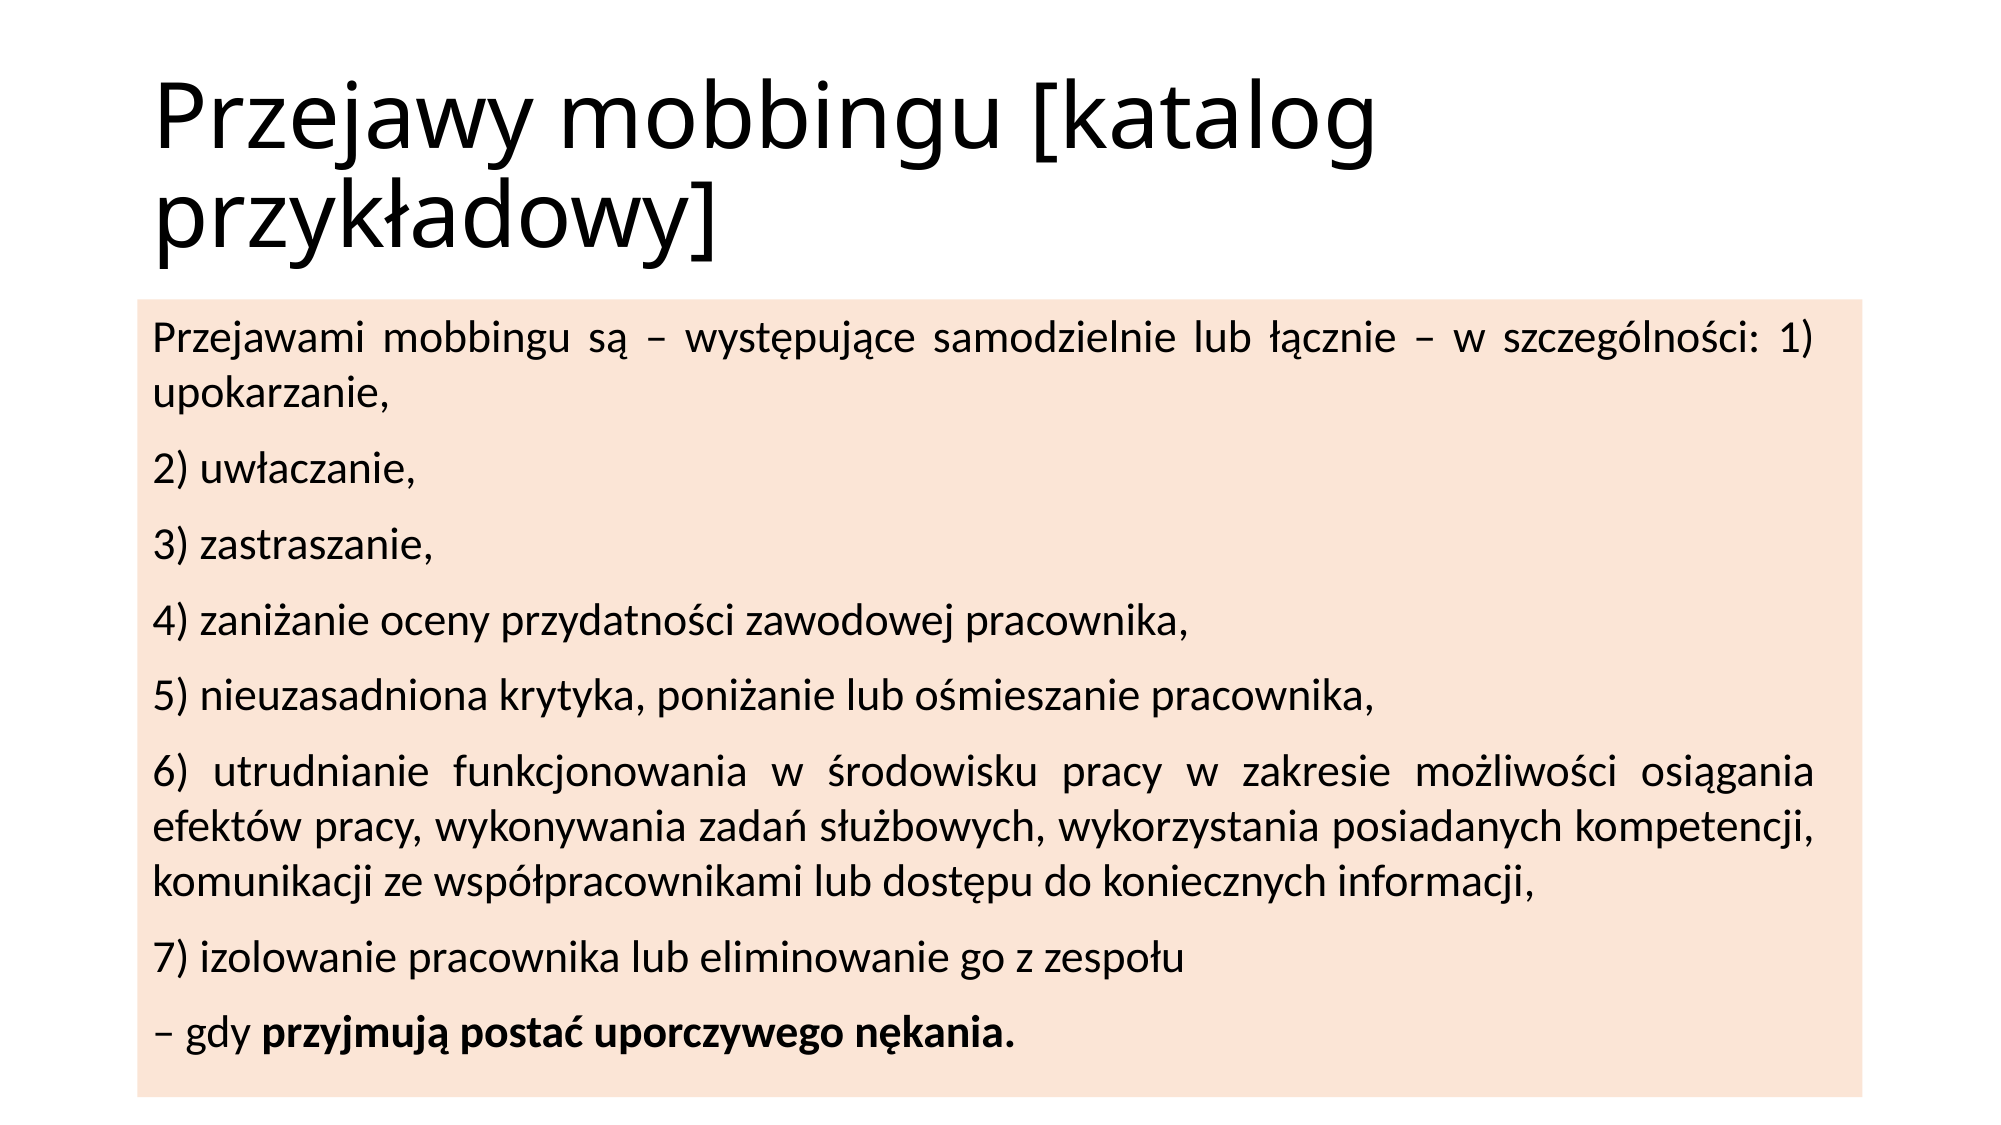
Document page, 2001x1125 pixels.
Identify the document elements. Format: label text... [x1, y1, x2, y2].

list Przejawami mobbingu są – występujące samodzielnie lub łącznie – w szczególności: 1) upokarzanie, 2) uwłaczanie, 3) zastraszanie, 4) zaniżanie oceny przydatności zawodowej pracownika, 5) nieuzasadniona krytyka, poniżanie lub ośmieszanie pracownika, 6) utrudnianie funkcjonowania w środowisku pracy w zakresie możliwości osiągania efektów pracy, wykonywania zadań służbowych, wykorzystania posiadanych kompetencji, komunikacji ze współpracownikami lub dostępu do koniecznych informacji, 7) izolowanie pracownika lub eliminowanie go z zespołu – gdy przyjmują postać uporczywego nękania. [137, 299, 1863, 1098]
title Przejawy mobbingu [katalog przykładowy] [137, 59, 1863, 278]
